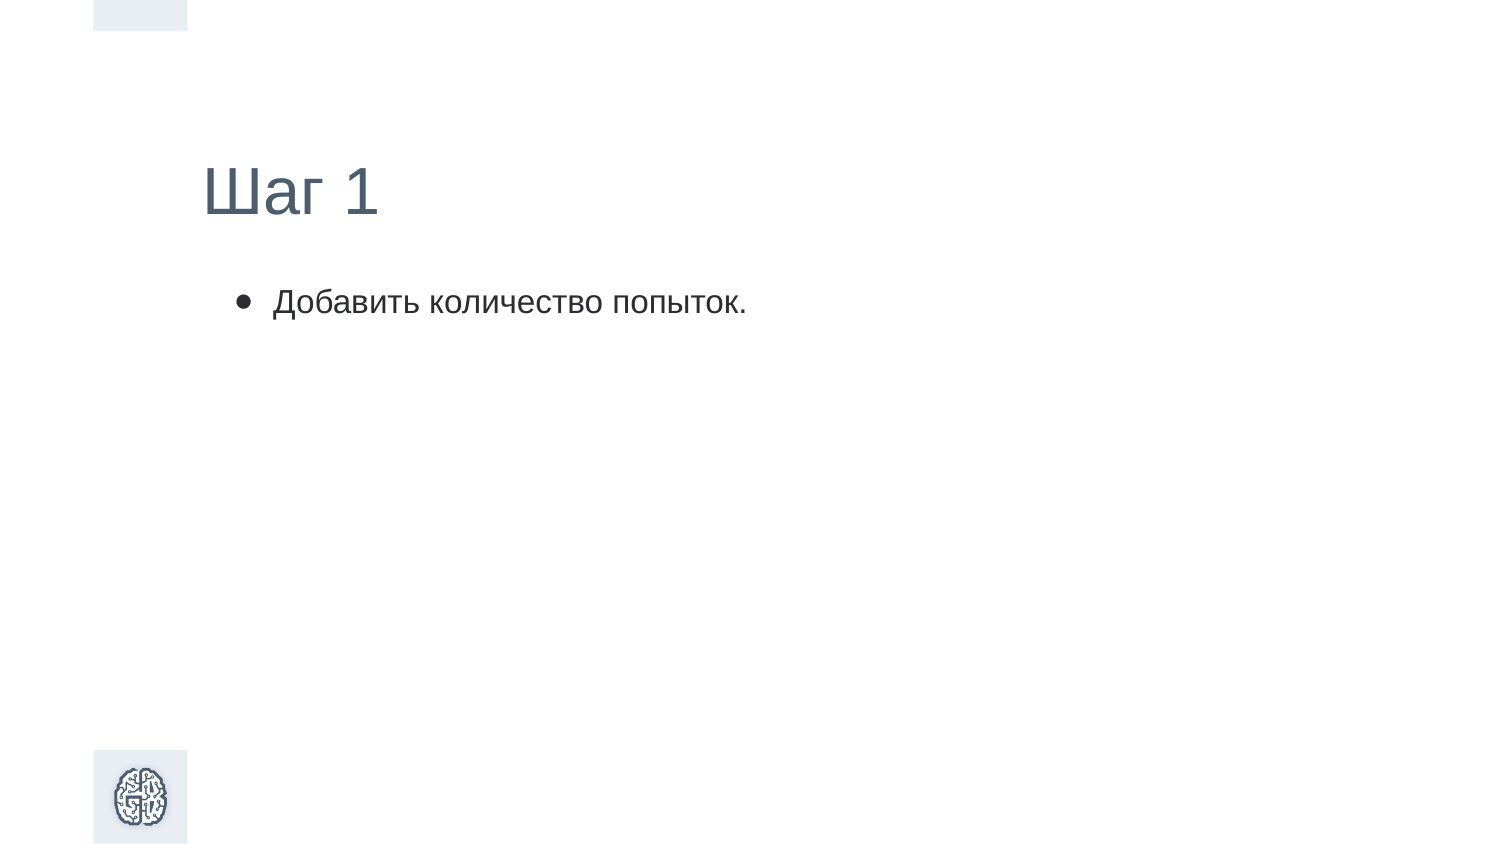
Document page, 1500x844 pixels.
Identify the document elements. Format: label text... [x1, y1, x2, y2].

text_box Шаг 1 [187, 93, 1312, 259]
text_box Добавить количество попыток. [187, 259, 1312, 322]
picture [106, 760, 175, 834]
